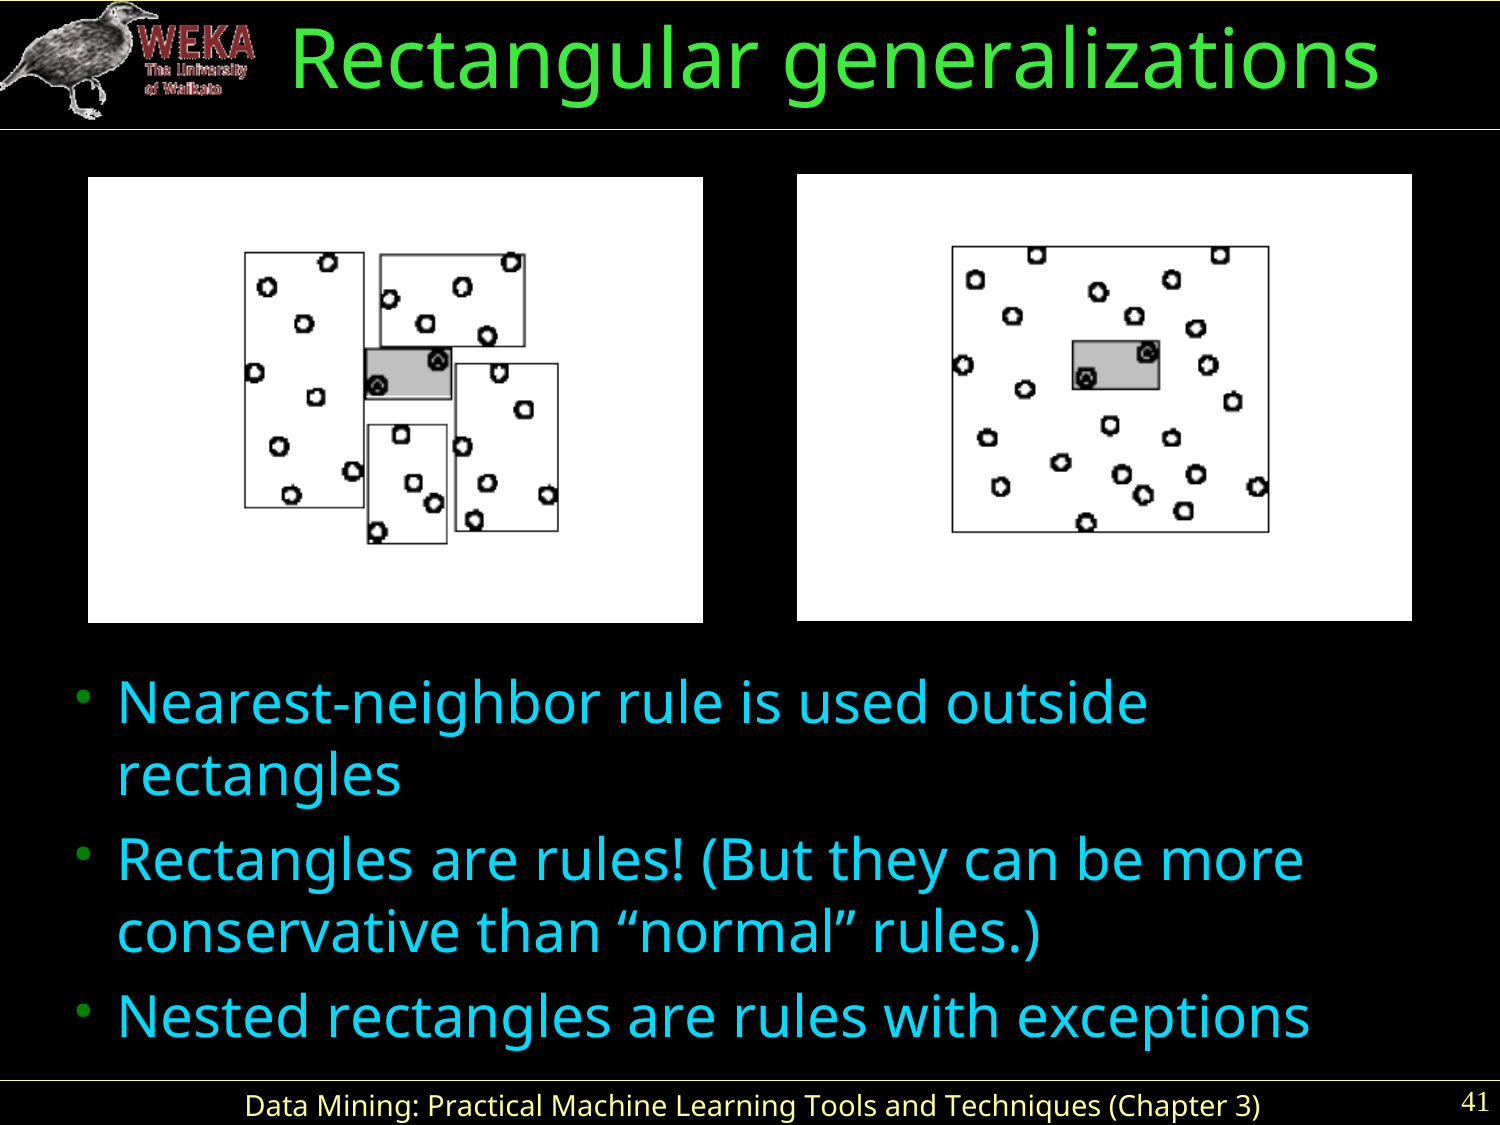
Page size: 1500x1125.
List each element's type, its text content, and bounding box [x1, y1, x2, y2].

picture [797, 174, 1412, 621]
title Rectangular generalizations [135, 0, 1500, 148]
picture [88, 177, 703, 623]
picture [0, 1, 135, 129]
list Nearest-neighbor rule is used outside rectangles Rectangles are rules! (But they can be more conservative than “normal” rules.) Nested rectangles are rules with exceptions [59, 659, 1460, 1048]
